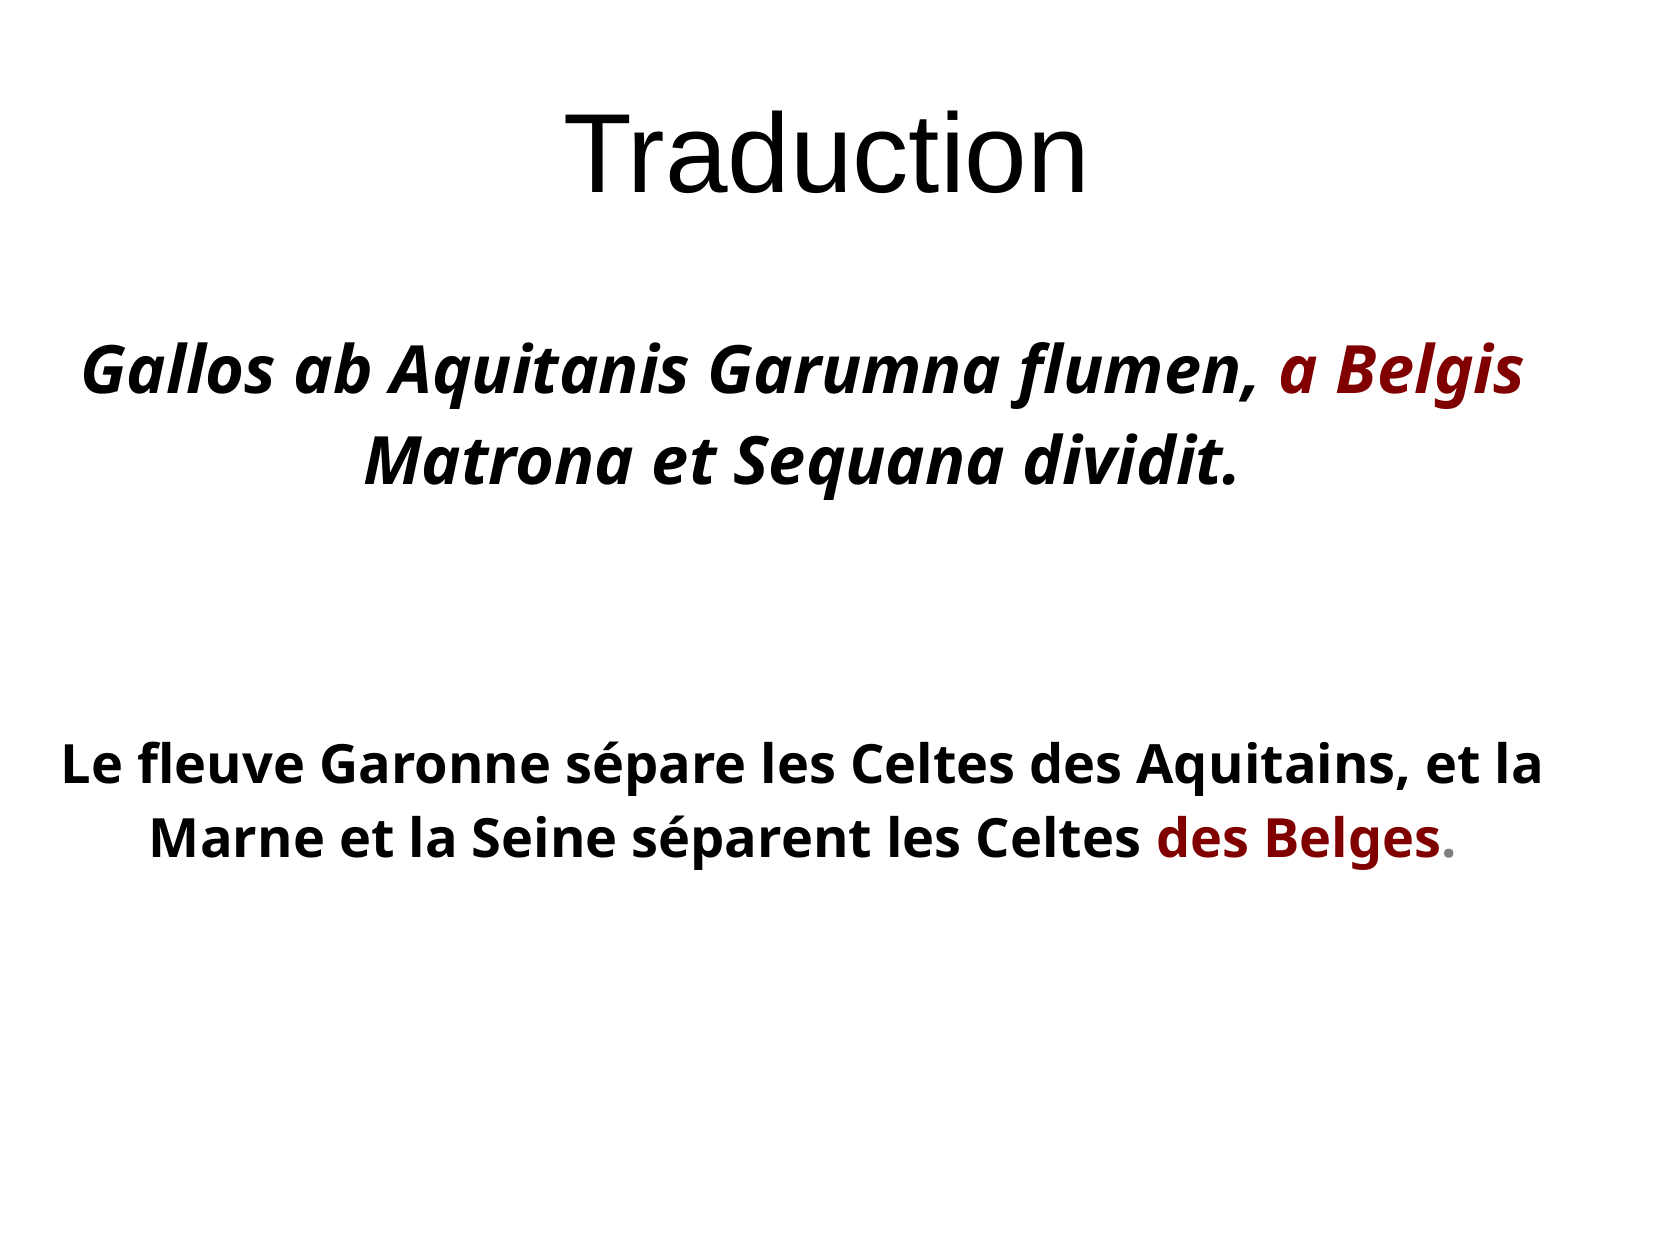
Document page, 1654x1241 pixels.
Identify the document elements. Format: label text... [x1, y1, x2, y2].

title Traduction [82, 49, 1571, 257]
subtitle Gallos ab Aquitanis Garumna flumen, a Belgis Matrona et Sequana dividit. Le fleuve Garonne sépare les Celtes des Aquitains, et la Marne et la Seine séparent les Celtes des Belges. [59, 188, 1548, 1008]
